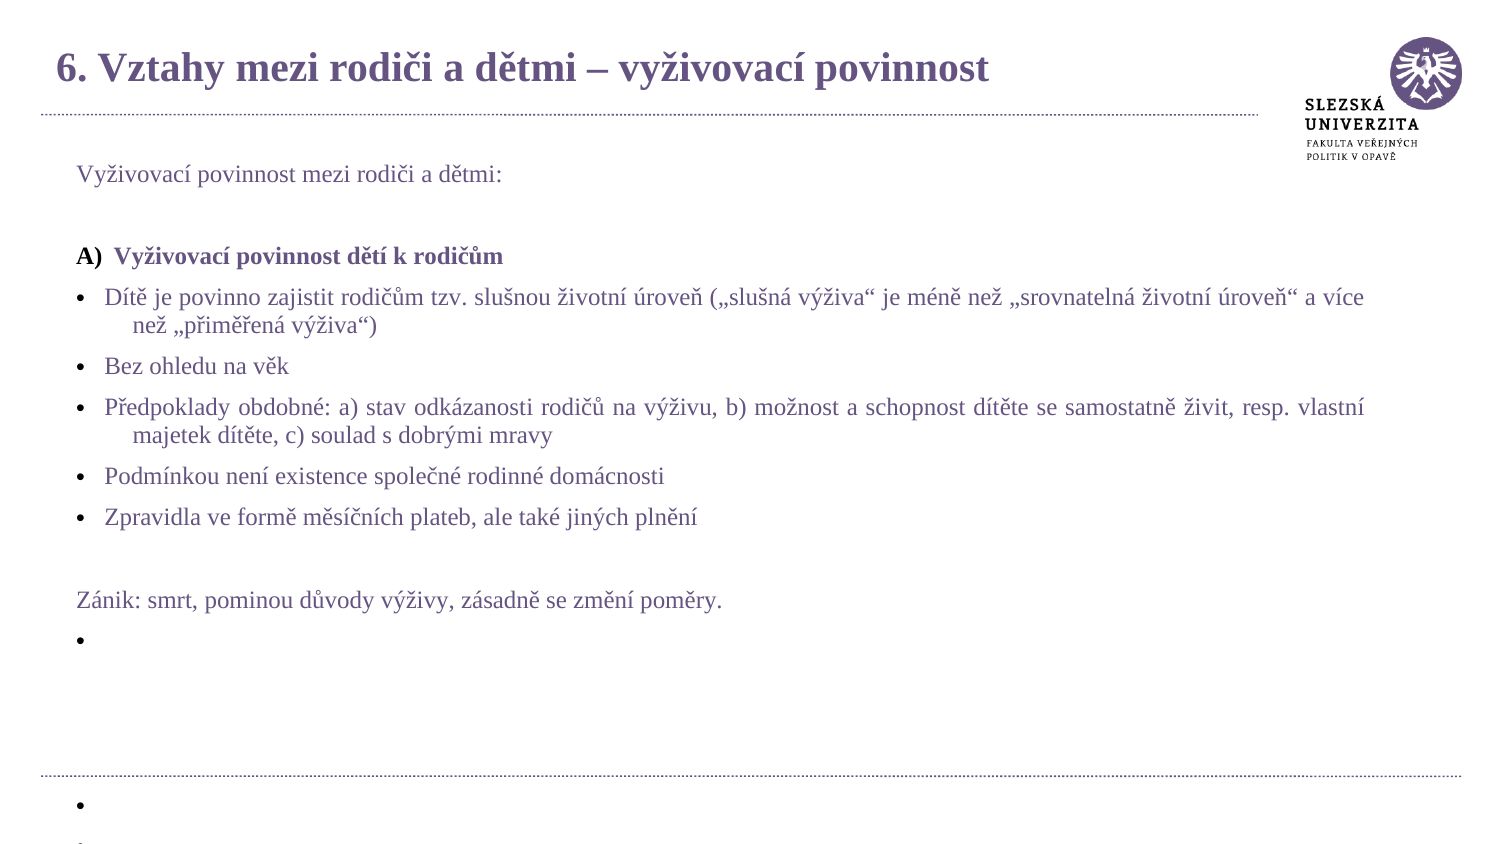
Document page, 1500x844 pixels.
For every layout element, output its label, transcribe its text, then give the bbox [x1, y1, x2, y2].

text_box Vyživovací povinnost mezi rodiči a dětmi: Vyživovací povinnost dětí k rodičům Dítě je povinno zajistit rodičům tzv. slušnou životní úroveň („slušná výživa“ je méně než „srovnatelná životní úroveň“ a více než „přiměřená výživa“) Bez ohledu na věk Předpoklady obdobné: a) stav odkázanosti rodičů na výživu, b) možnost a schopnost dítěte se samostatně živit, resp. vlastní majetek dítěte, c) soulad s dobrými mravy Podmínkou není existence společné rodinné domácnosti Zpravidla ve formě měsíčních plateb, ale také jiných plnění Zánik: smrt, pominou důvody výživy, zásadně se změní poměry. [61, 152, 1382, 775]
title 6. Vztahy mezi rodiči a dětmi – vyživovací povinnost [41, 32, 1220, 116]
